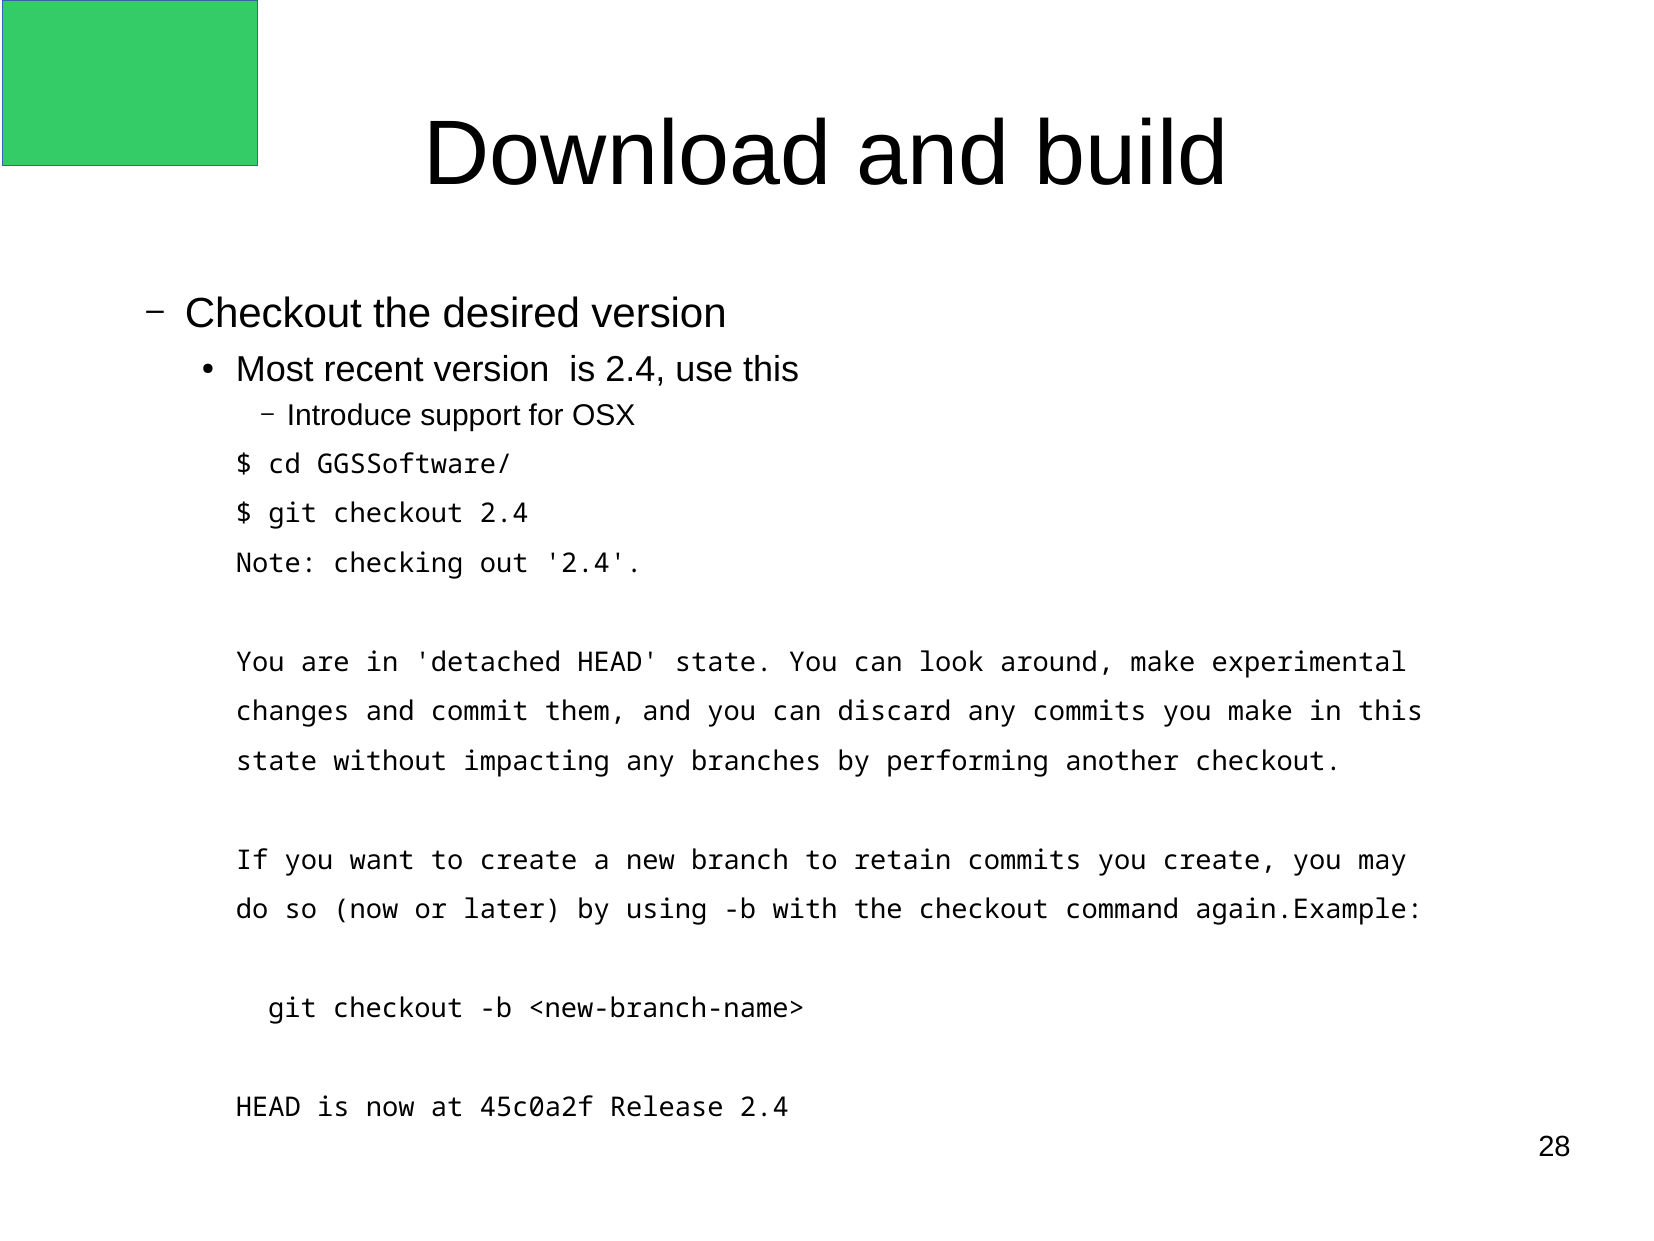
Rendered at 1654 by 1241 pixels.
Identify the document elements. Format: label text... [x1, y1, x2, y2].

list Checkout the desired version Most recent version is 2.4, use this Introduce support for OSX $ cd GGSSoftware/ $ git checkout 2.4 Note: checking out '2.4'. You are in 'detached HEAD' state. You can look around, make experimental changes and commit them, and you can discard any commits you make in this state without impacting any branches by performing another checkout. If you want to create a new branch to retain commits you create, you may do so (now or later) by using -b with the checkout command again.Example: git checkout -b <new-branch-name> HEAD is now at 45c0a2f Release 2.4 [82, 290, 1571, 1126]
title Download and build [82, 49, 1571, 257]
text_box [2, 0, 258, 166]
